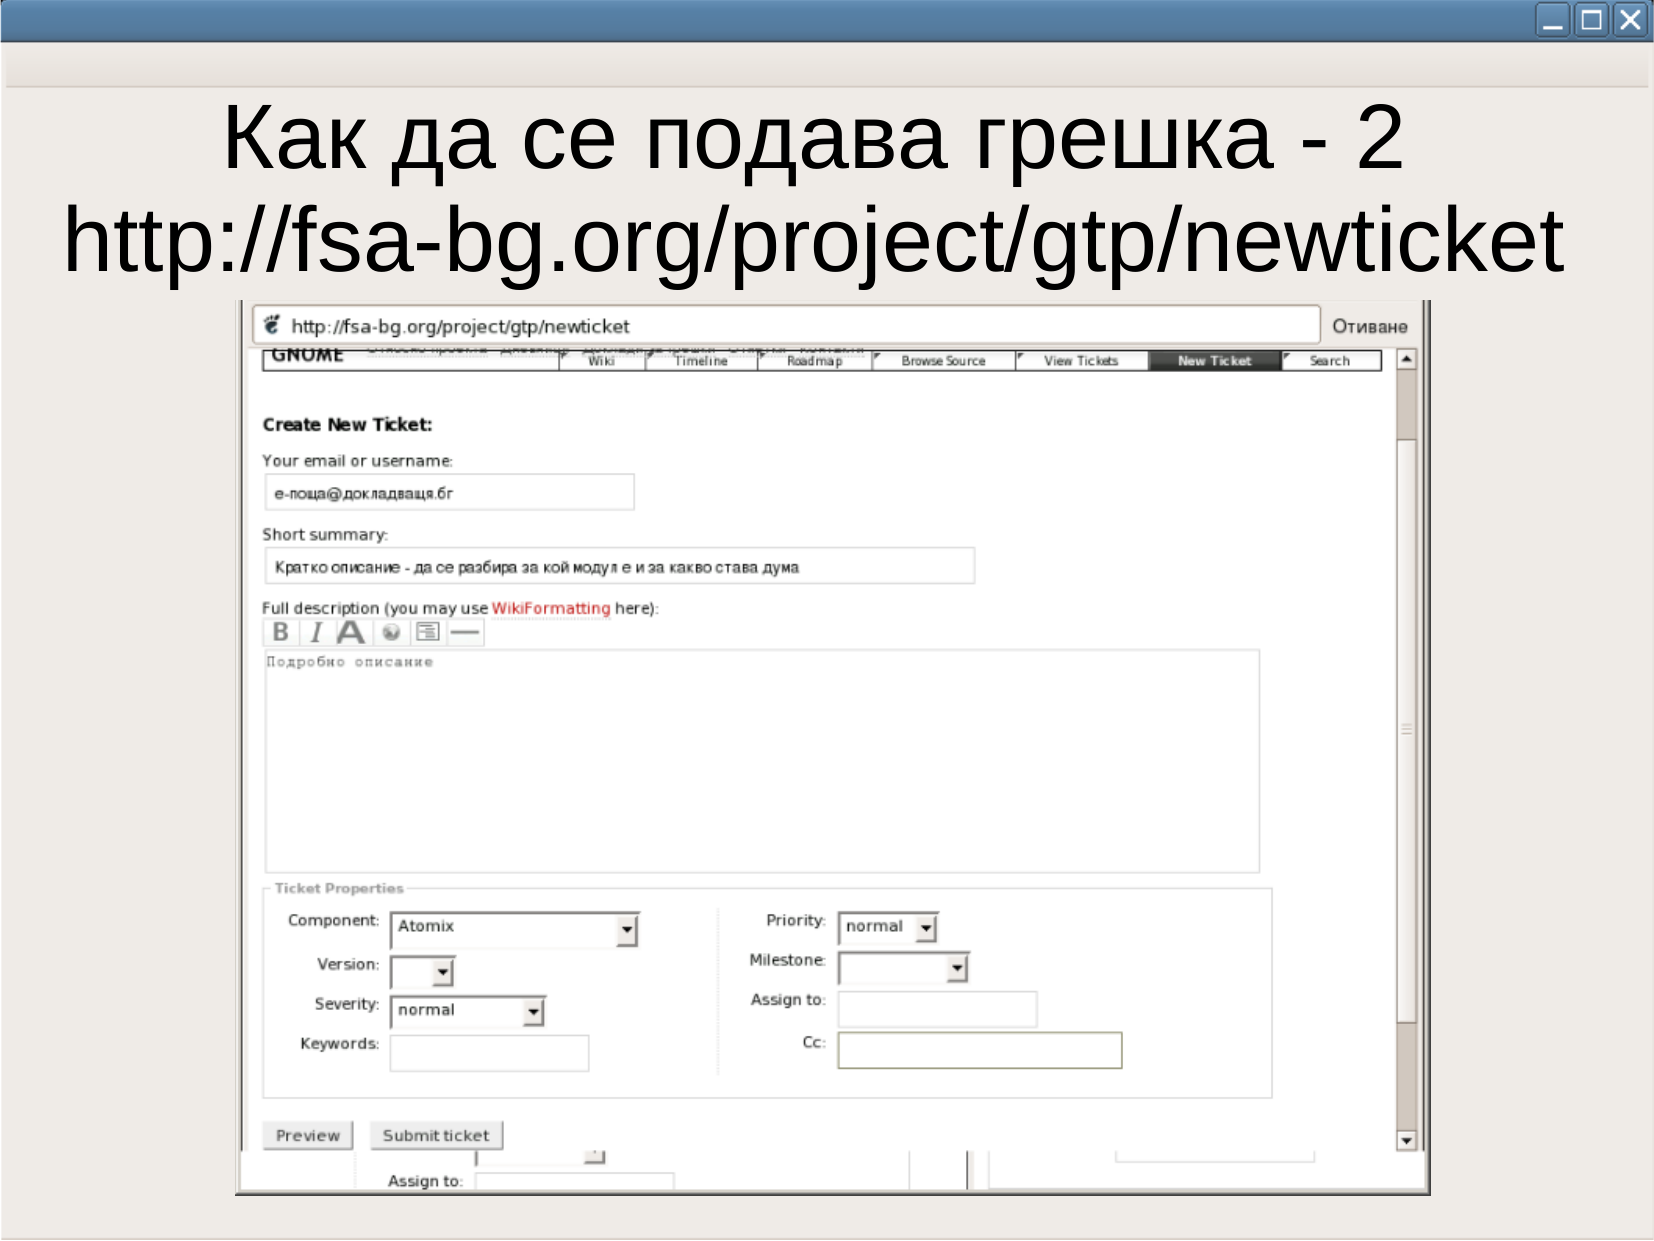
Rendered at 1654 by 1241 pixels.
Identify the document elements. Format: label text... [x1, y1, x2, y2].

picture [0, 0, 1654, 1240]
title Как да се подава грешка - 2 http://fsa-bg.org/project/gtp/newticket [59, 84, 1571, 292]
